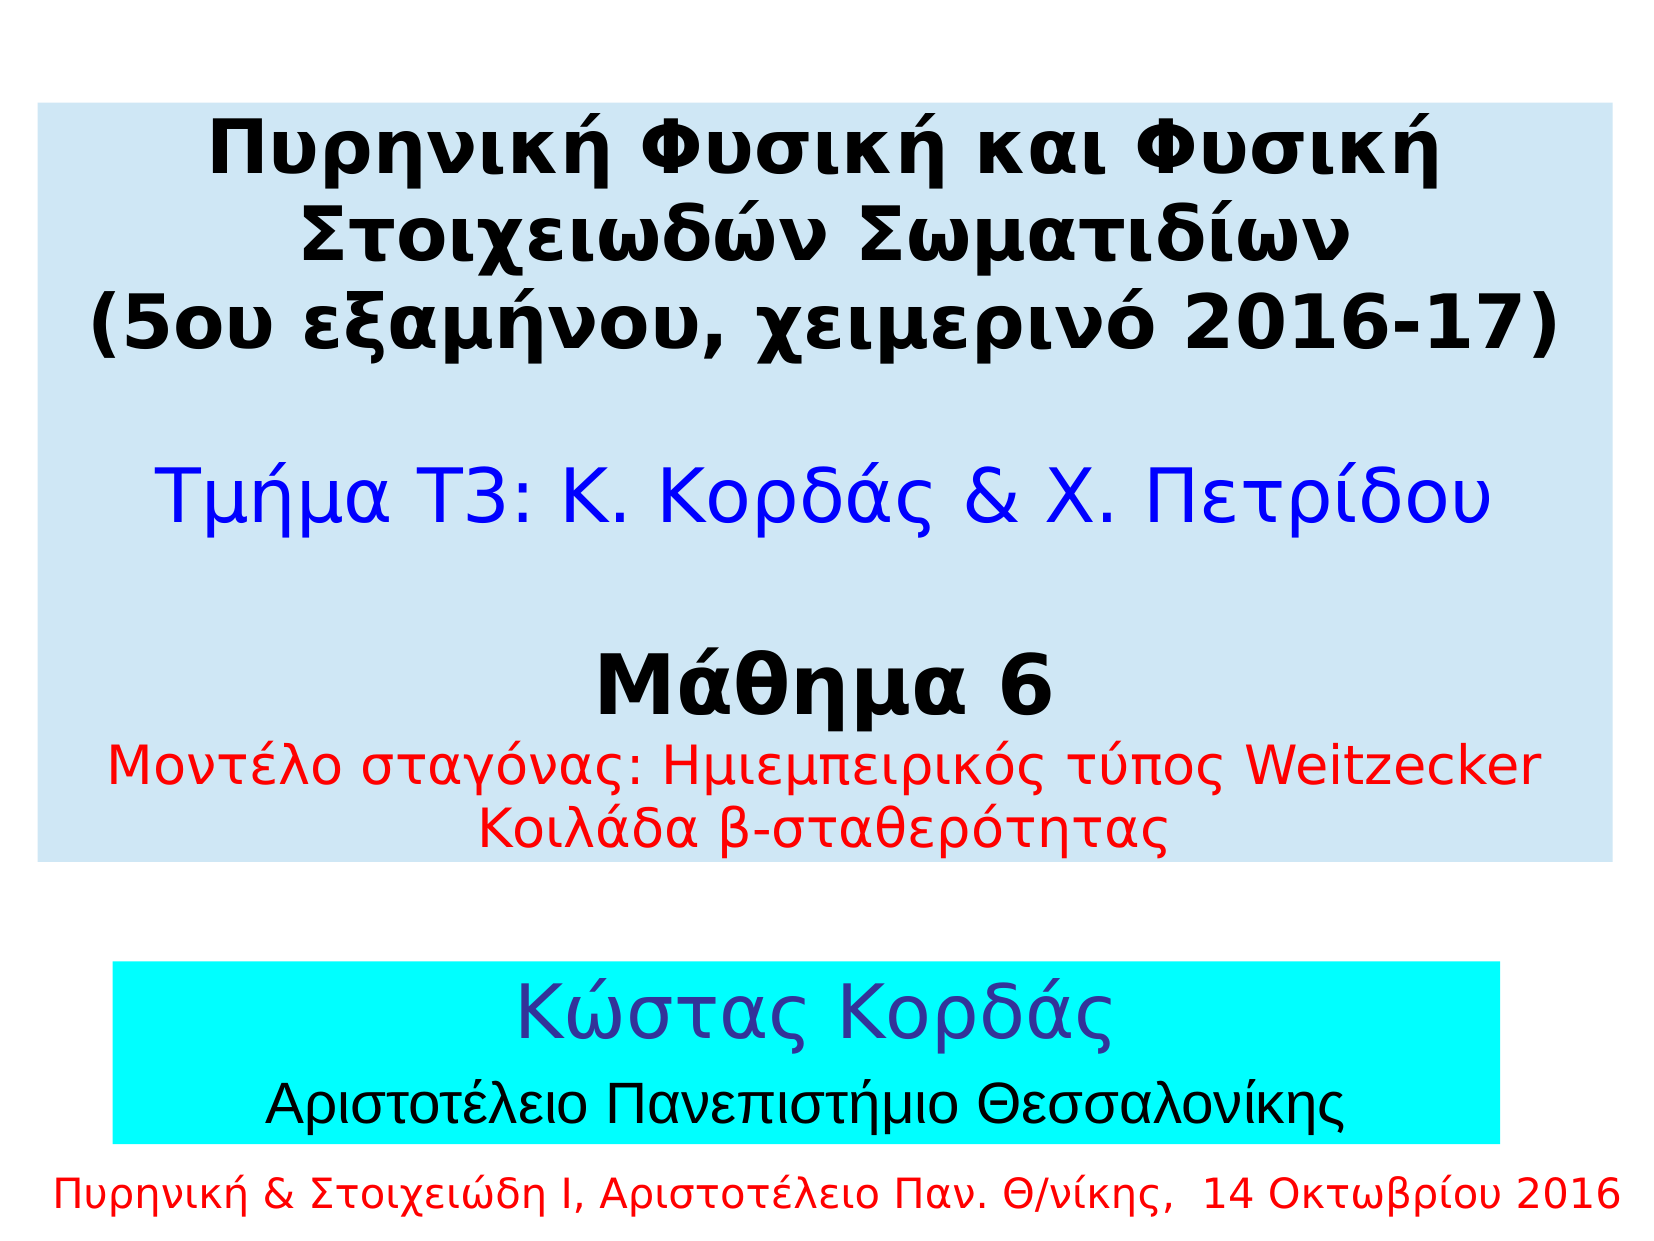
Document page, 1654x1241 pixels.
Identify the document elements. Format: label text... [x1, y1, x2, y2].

title Πυρηνική Φυσική και Φυσική Στοιχειωδών Σωματιδίων (5ου εξαμήνου, χειμερινό 2016-17) Τμήμα T3: Κ. Κορδάς & X. Πετρίδου Μάθημα 6 Μοντέλο σταγόνας: Hμιεμπειρικός τύπος Weitzecker Κοιλάδα β-σταθερότητας [37, 102, 1613, 862]
text_box Κώστας Κορδάς Αριστοτέλειο Πανεπιστήμιο Θεσσαλονίκης [112, 961, 1501, 1145]
text_box Πυρηνική & Στοιχειώδη Ι, Αριστοτέλειο Παν. Θ/νίκης, 14 Οκτωβρίου 2016 [37, 1162, 1638, 1227]
